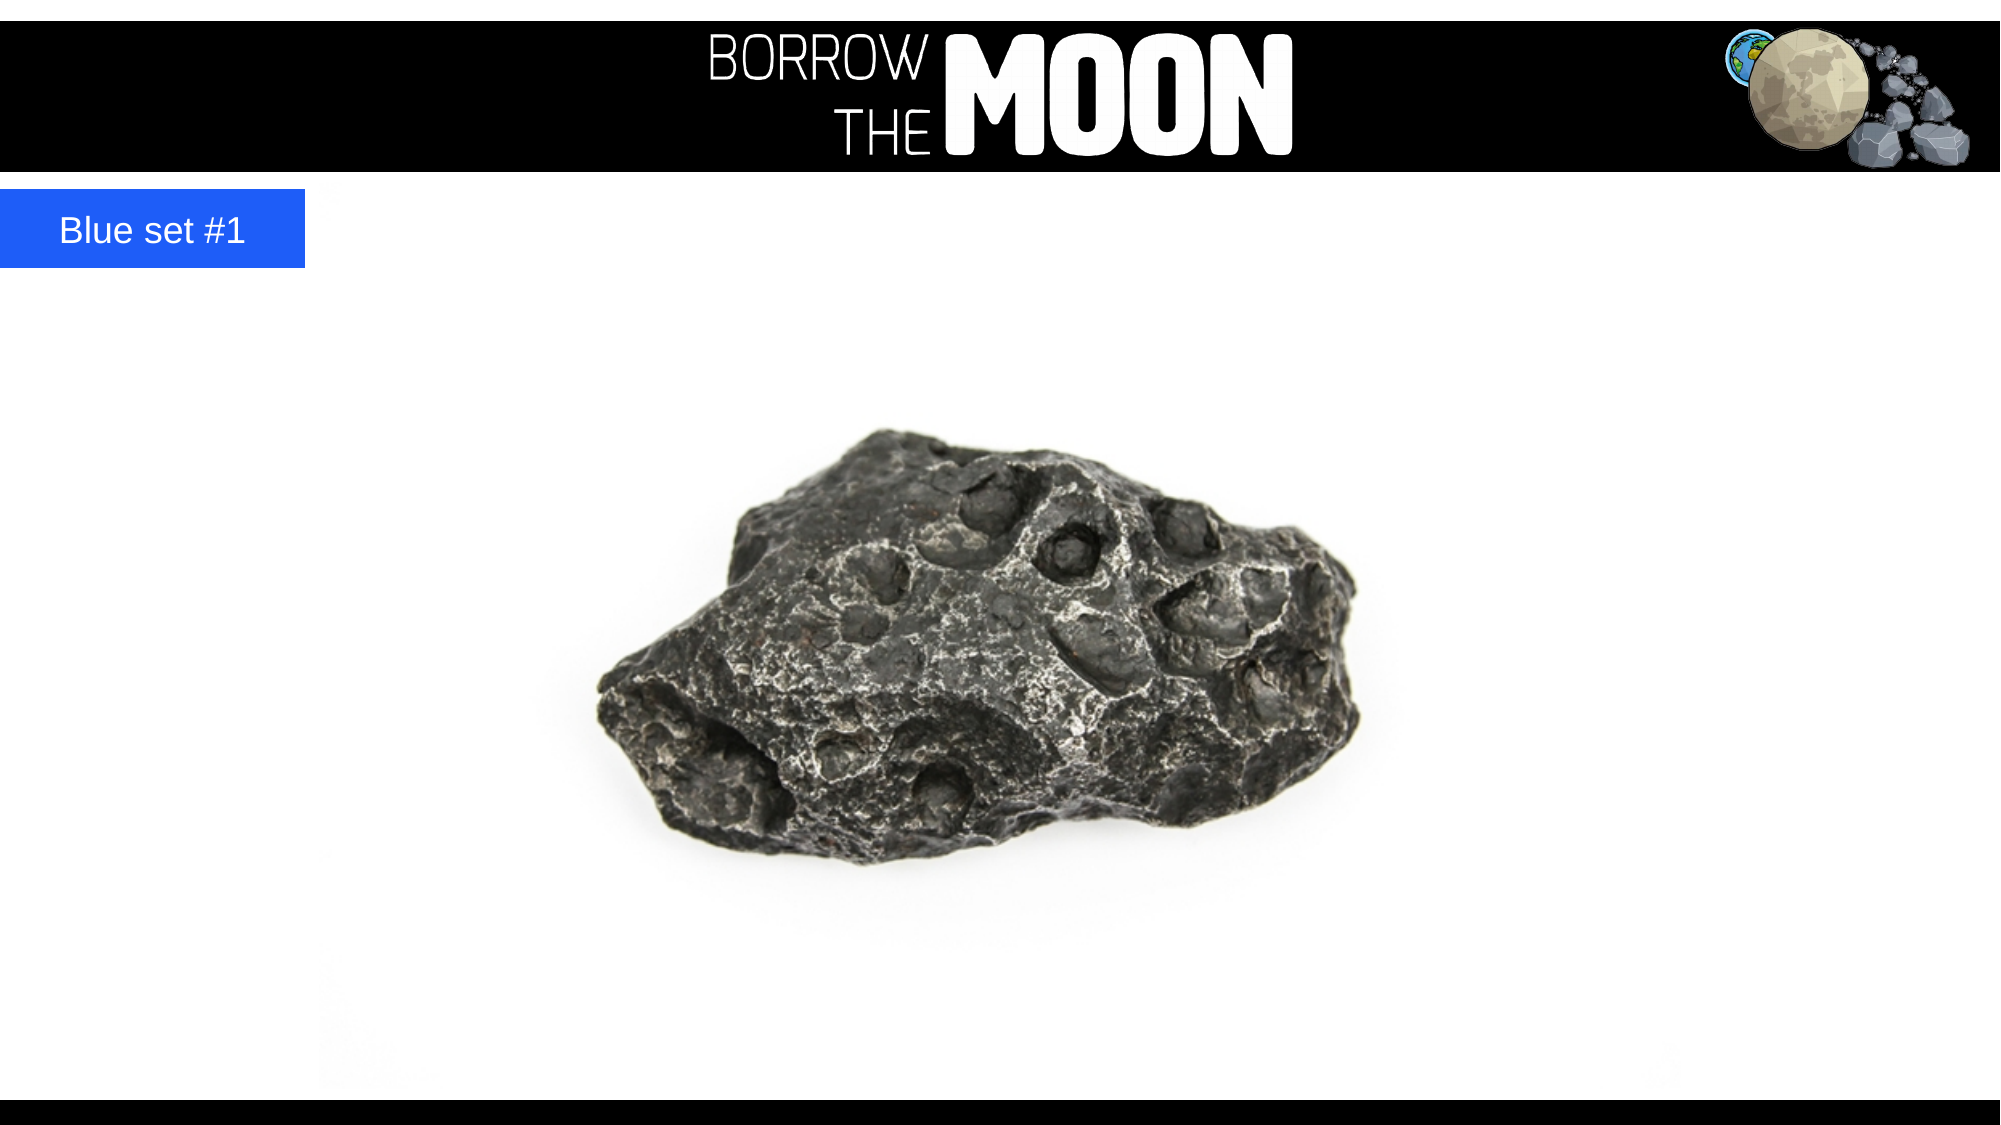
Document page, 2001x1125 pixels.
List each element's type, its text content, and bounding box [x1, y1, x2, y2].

picture [319, 182, 1681, 1089]
text_box Blue set #1 [0, 189, 305, 268]
